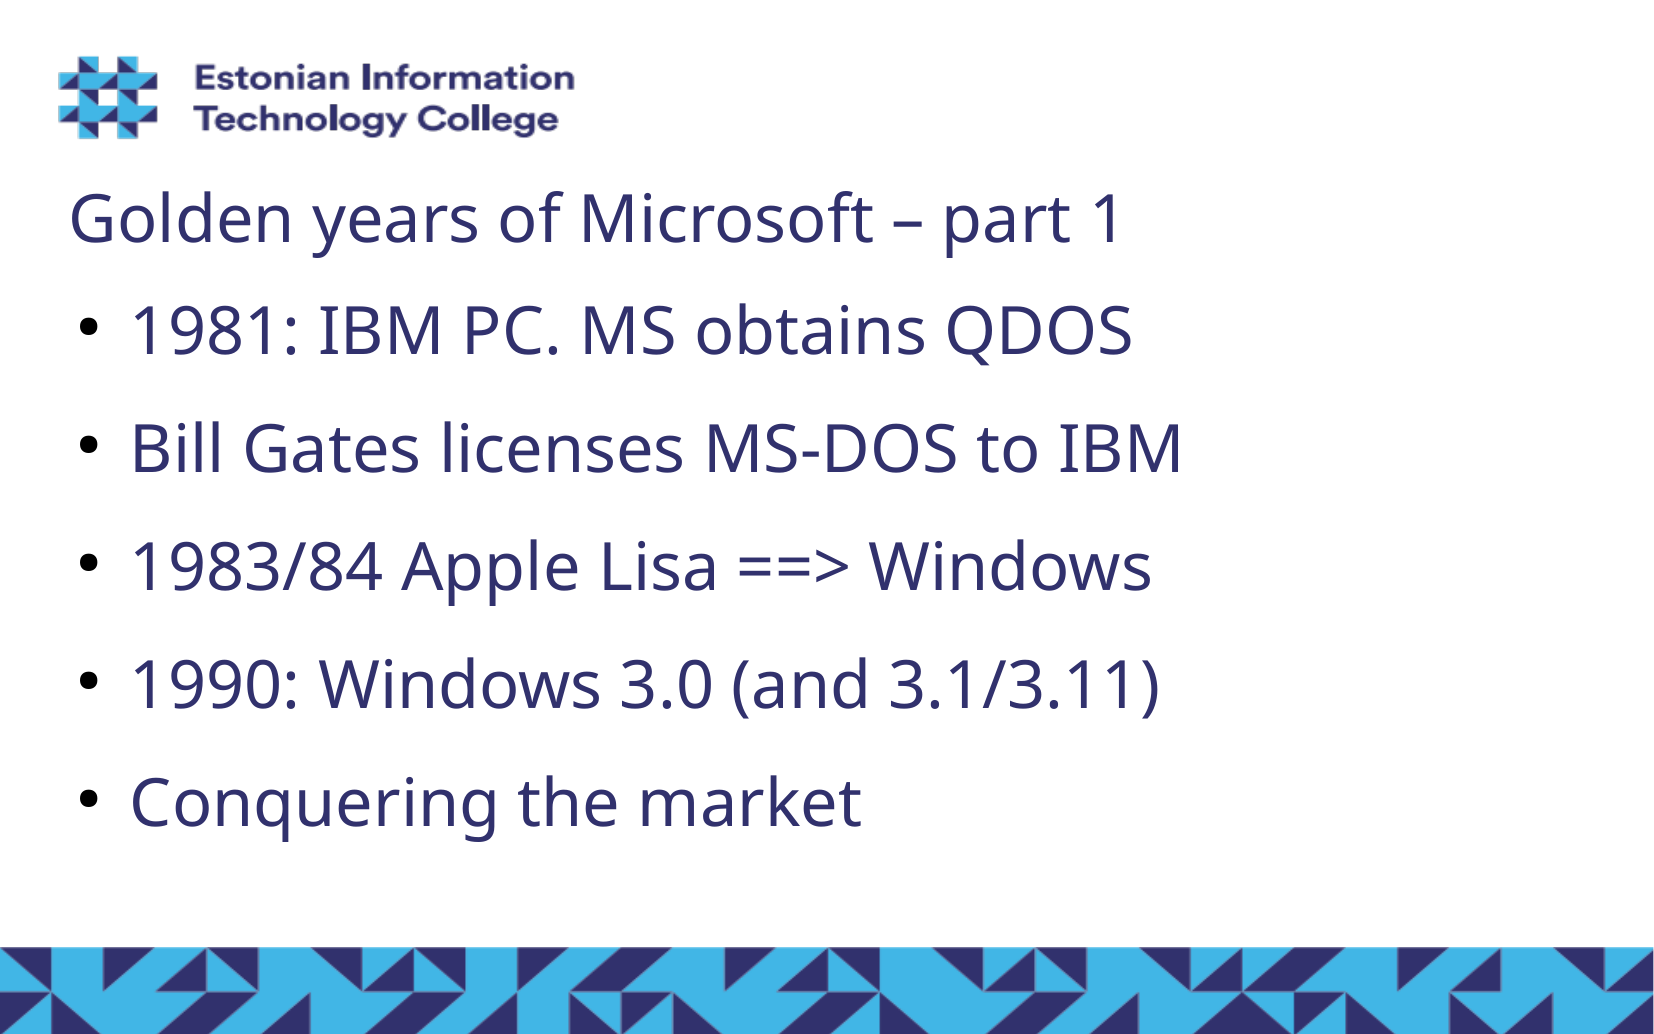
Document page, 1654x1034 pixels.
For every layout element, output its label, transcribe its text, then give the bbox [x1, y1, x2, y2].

title Golden years of Microsoft – part 1 [68, 147, 1536, 283]
list 1981: IBM PC. MS obtains QDOS Bill Gates licenses MS-DOS to IBM 1983/84 Apple Lisa ==> Windows 1990: Windows 3.0 (and 3.1/3.11) Conquering the market [59, 283, 1595, 936]
